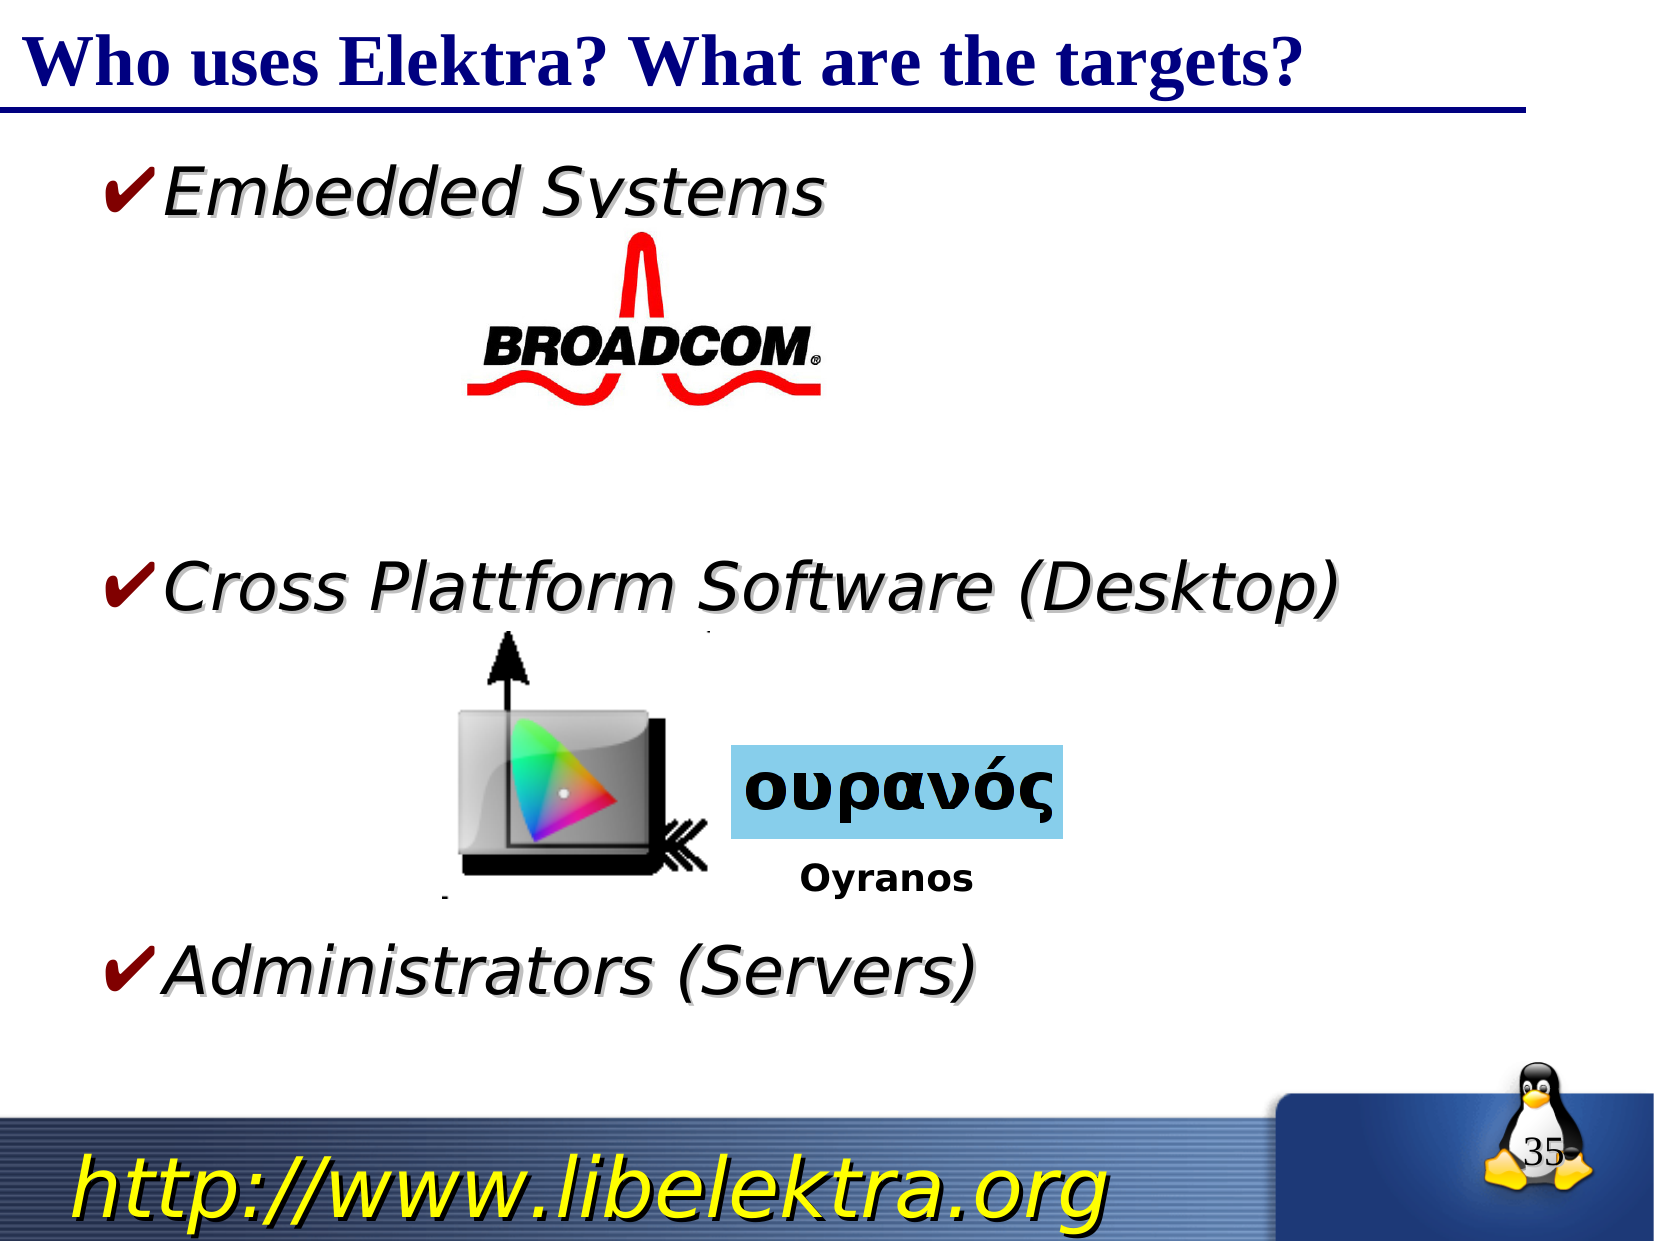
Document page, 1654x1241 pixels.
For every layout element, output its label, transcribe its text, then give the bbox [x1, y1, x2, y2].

picture [442, 631, 710, 899]
text_box Administrators (Servers) [104, 927, 1152, 1006]
picture [731, 745, 1063, 839]
text_box Cross Plattform Software (Desktop) [104, 543, 1565, 622]
text_box Embedded Systems [104, 147, 1152, 226]
picture [461, 218, 827, 415]
picture [0, 1061, 1654, 1241]
text_box Who uses Elektra? What are the targets? [21, 14, 1611, 111]
text_box Oyranos [799, 854, 975, 898]
text_box <Nummer> [1370, 1122, 1565, 1178]
